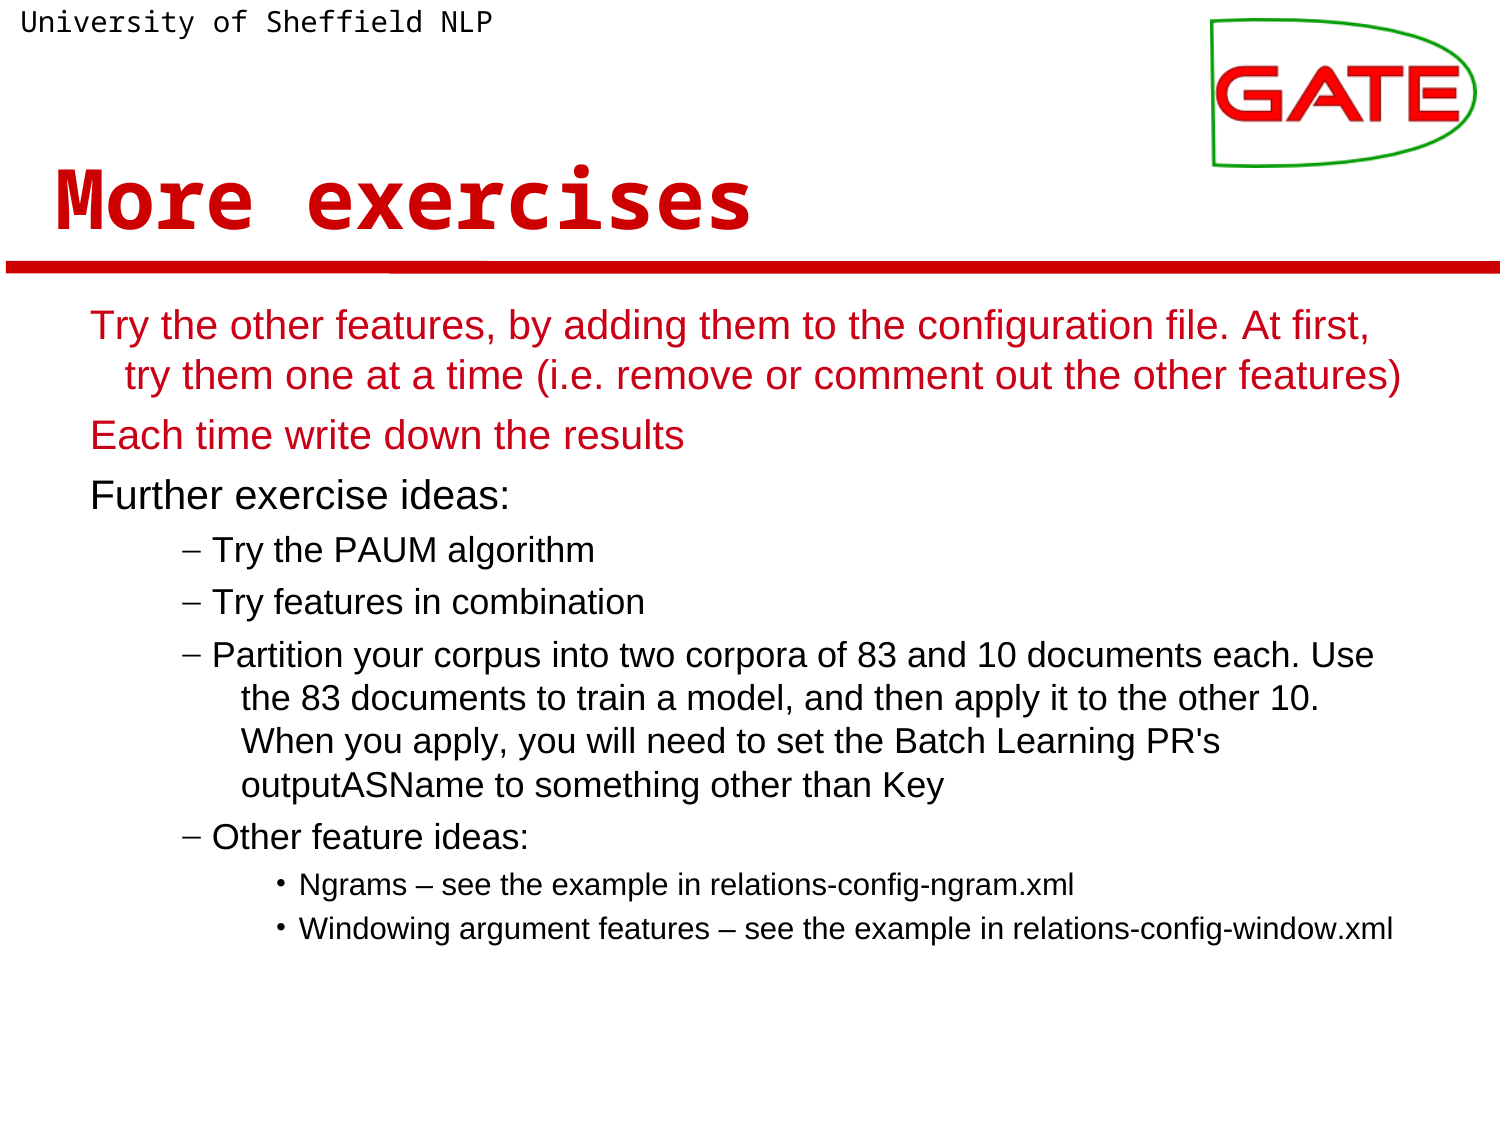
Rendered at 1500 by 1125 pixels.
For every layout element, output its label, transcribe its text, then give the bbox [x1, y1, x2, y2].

title More exercises [41, 37, 1391, 254]
picture [1210, 18, 1477, 168]
list Try the other features, by adding them to the configuration file. At first, try them one at a time (i.e. remove or comment out the other features) Each time write down the results Further exercise ideas: Try the PAUM algorithm Try features in combination Partition your corpus into two corpora of 83 and 10 documents each. Use the 83 documents to train a model, and then apply it to the other 10. When you apply, you will need to set the Batch Learning PR's outputASName to something other than Key Other feature ideas: Ngrams – see the example in relations-config-ngram.xml Windowing argument features – see the example in relations-config-window.xml [74, 290, 1425, 1034]
